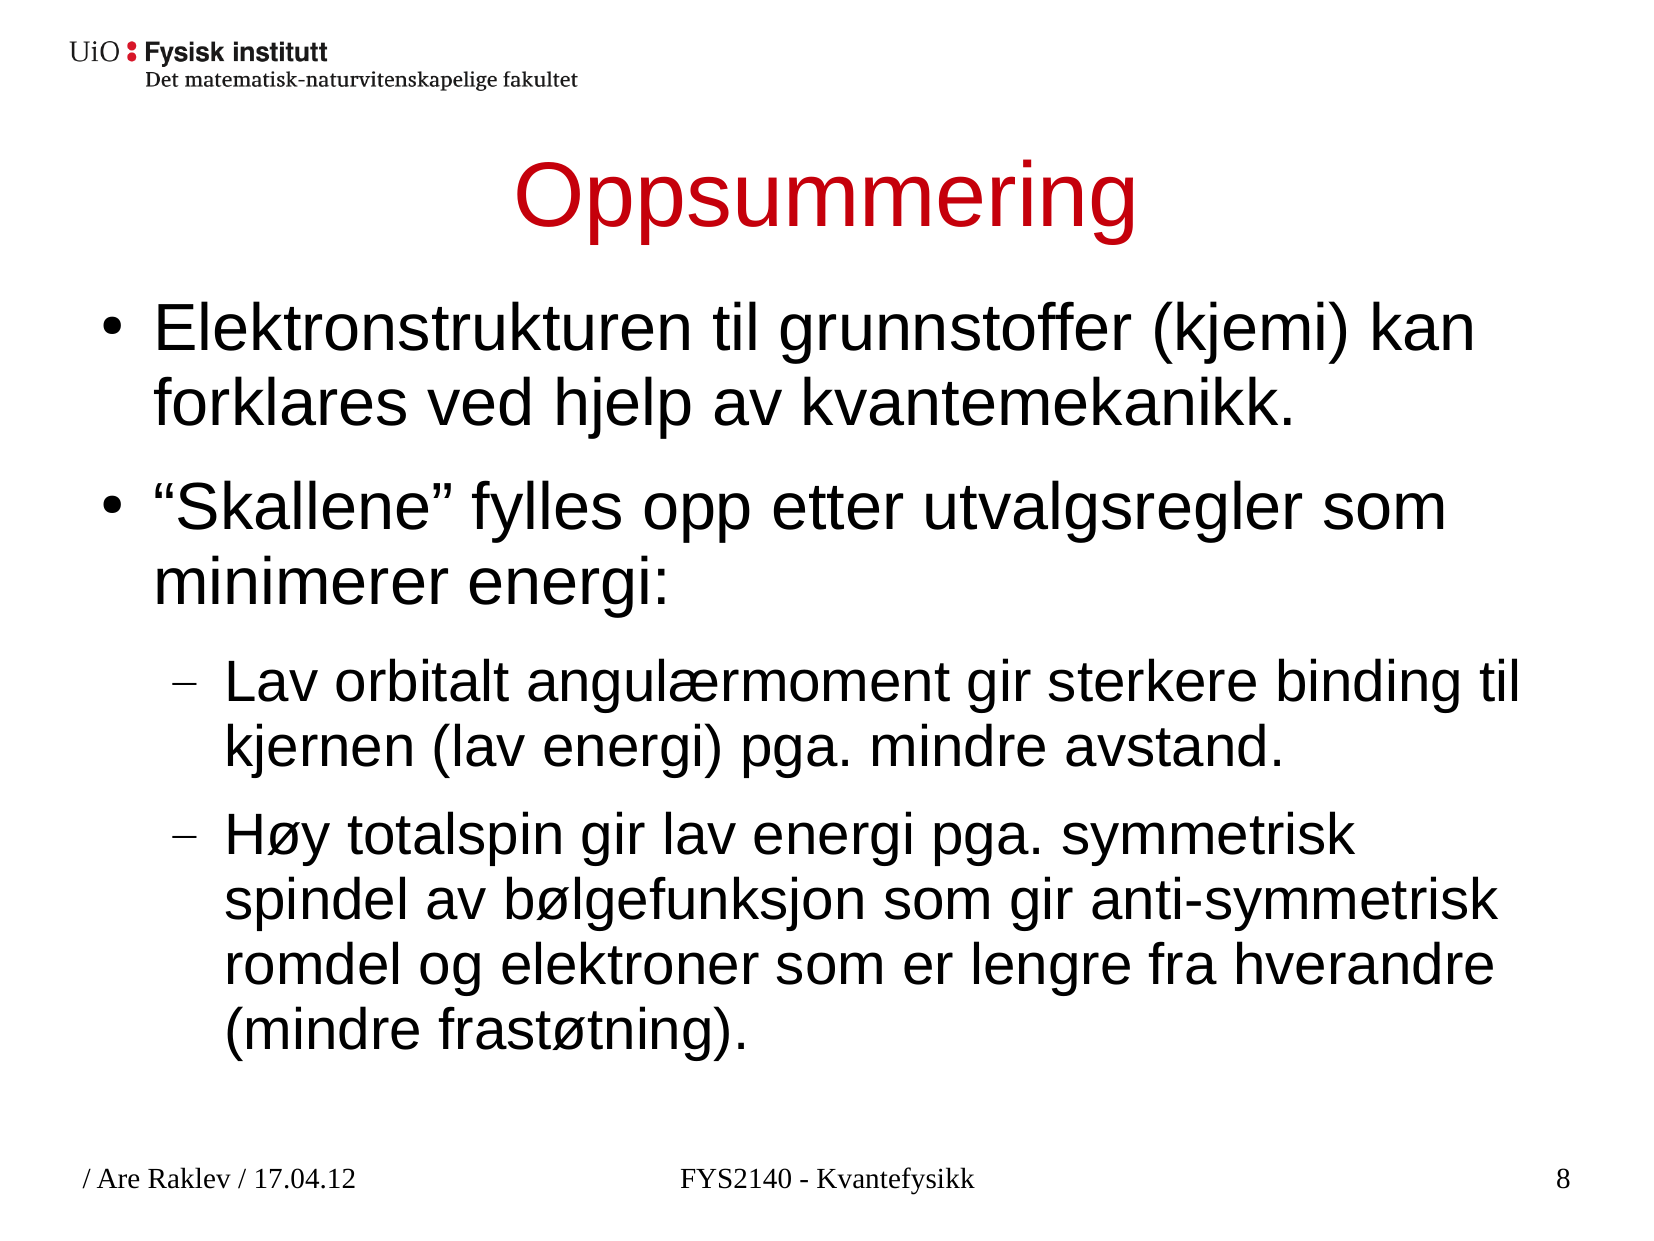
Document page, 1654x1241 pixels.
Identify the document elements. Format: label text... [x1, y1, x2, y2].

list Elektronstrukturen til grunnstoffer (kjemi) kan forklares ved hjelp av kvantemekanikk. “Skallene” fylles opp etter utvalgsregler som minimerer energi: Lav orbitalt angulærmoment gir sterkere binding til kjernen (lav energi) pga. mindre avstand. Høy totalspin gir lav energi pga. symmetrisk spindel av bølgefunksjon som gir anti-symmetrisk romdel og elektroner som er lengre fra hverandre (mindre frastøtning). [82, 290, 1538, 1094]
picture [68, 37, 581, 93]
title Oppsummering [82, 90, 1571, 298]
